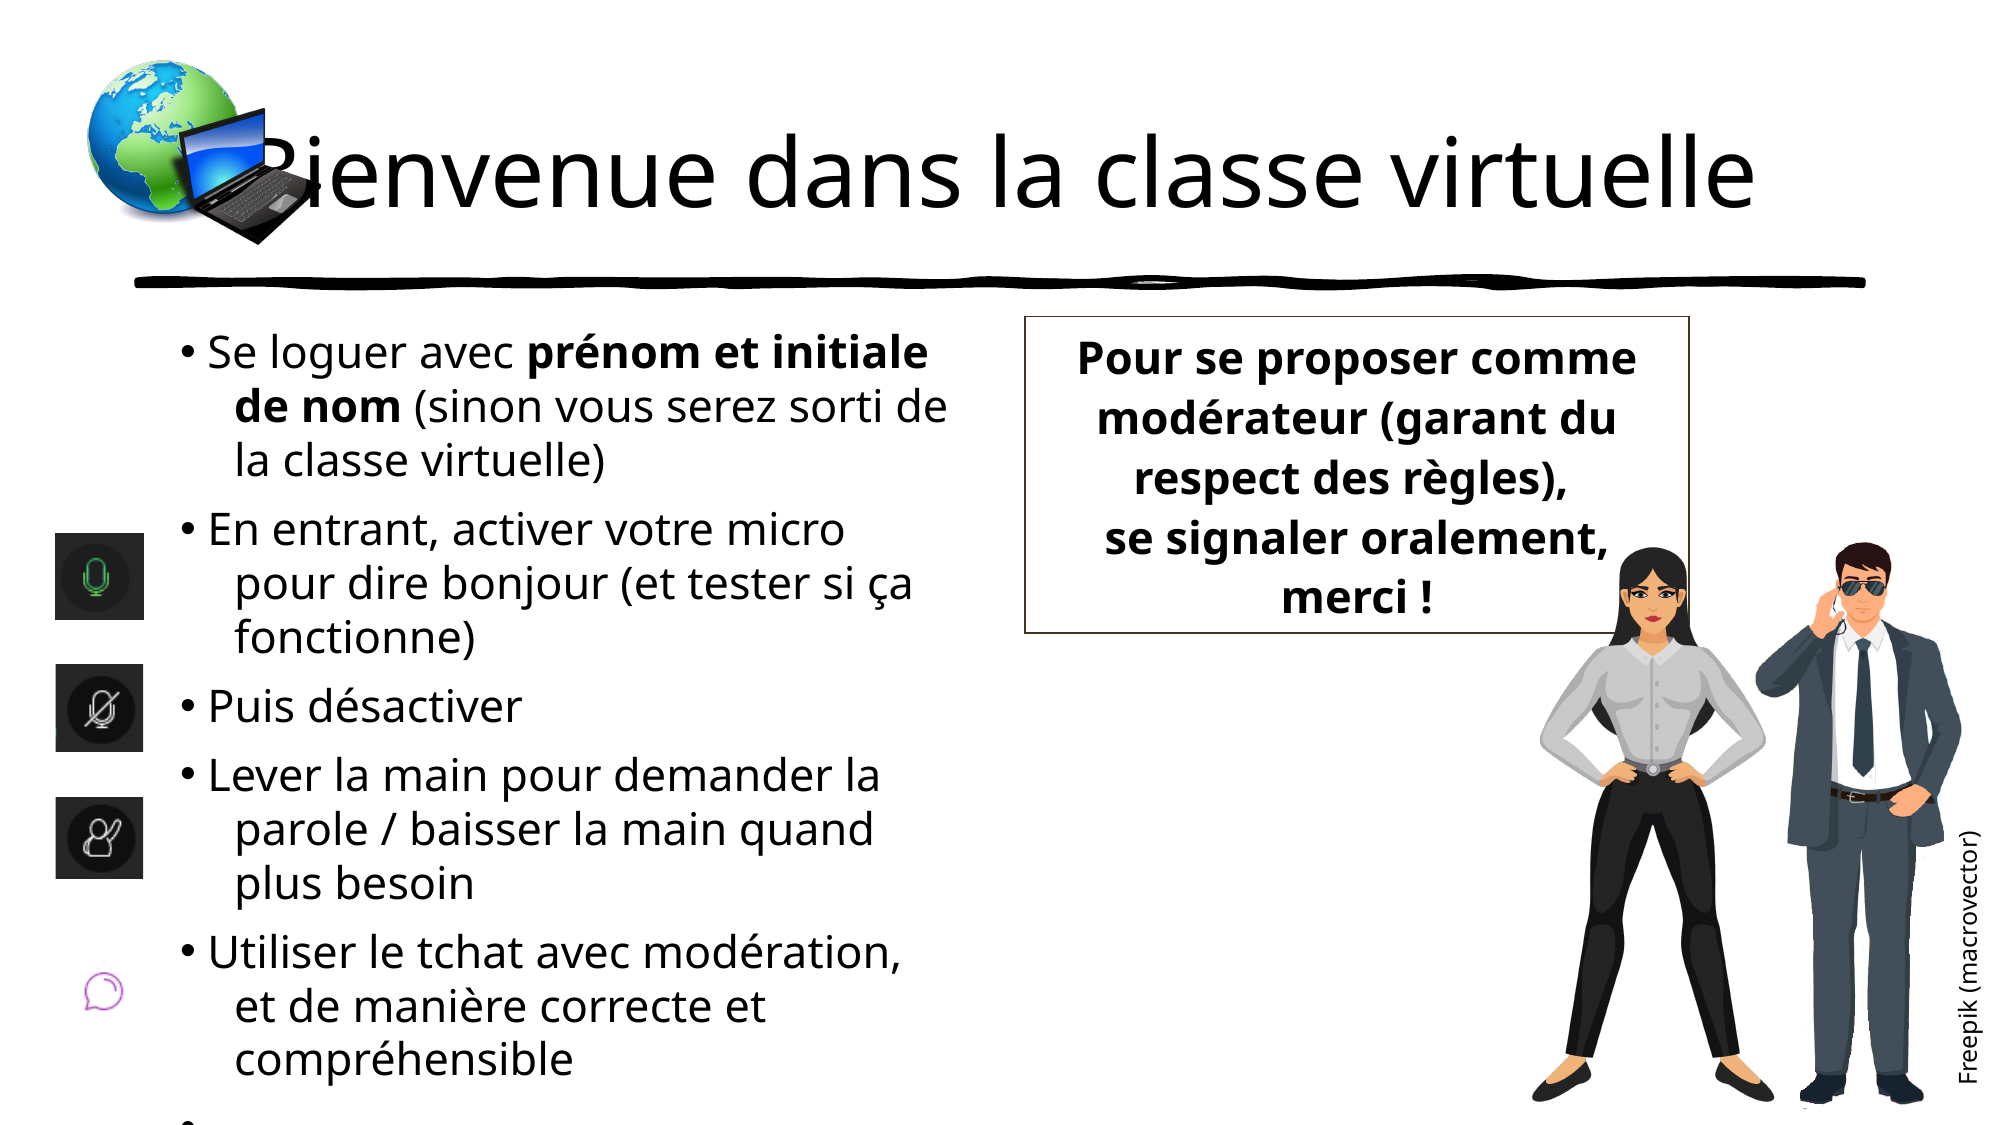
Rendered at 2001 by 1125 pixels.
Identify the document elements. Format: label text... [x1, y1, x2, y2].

picture [55, 533, 144, 620]
picture [80, 56, 321, 245]
title Bienvenue dans la classe virtuelle [137, 59, 1863, 278]
picture [55, 946, 143, 1028]
text_box Pour se proposer comme modérateur (garant du respect des règles), se signaler oralement, merci ! [1024, 316, 1690, 634]
text_box Freepik (macrovector) [1944, 768, 1990, 1101]
picture [55, 797, 144, 879]
picture [55, 664, 144, 753]
list Se loguer avec prénom et initiale de nom (sinon vous serez sorti de la classe virtuelle) En entrant, activer votre micro pour dire bonjour (et tester si ça fonctionne) Puis désactiver Lever la main pour demander la parole / baisser la main quand plus besoin Utiliser le tchat avec modération, et de manière correcte et compréhensible [165, 316, 968, 1100]
picture [1519, 533, 1979, 1125]
